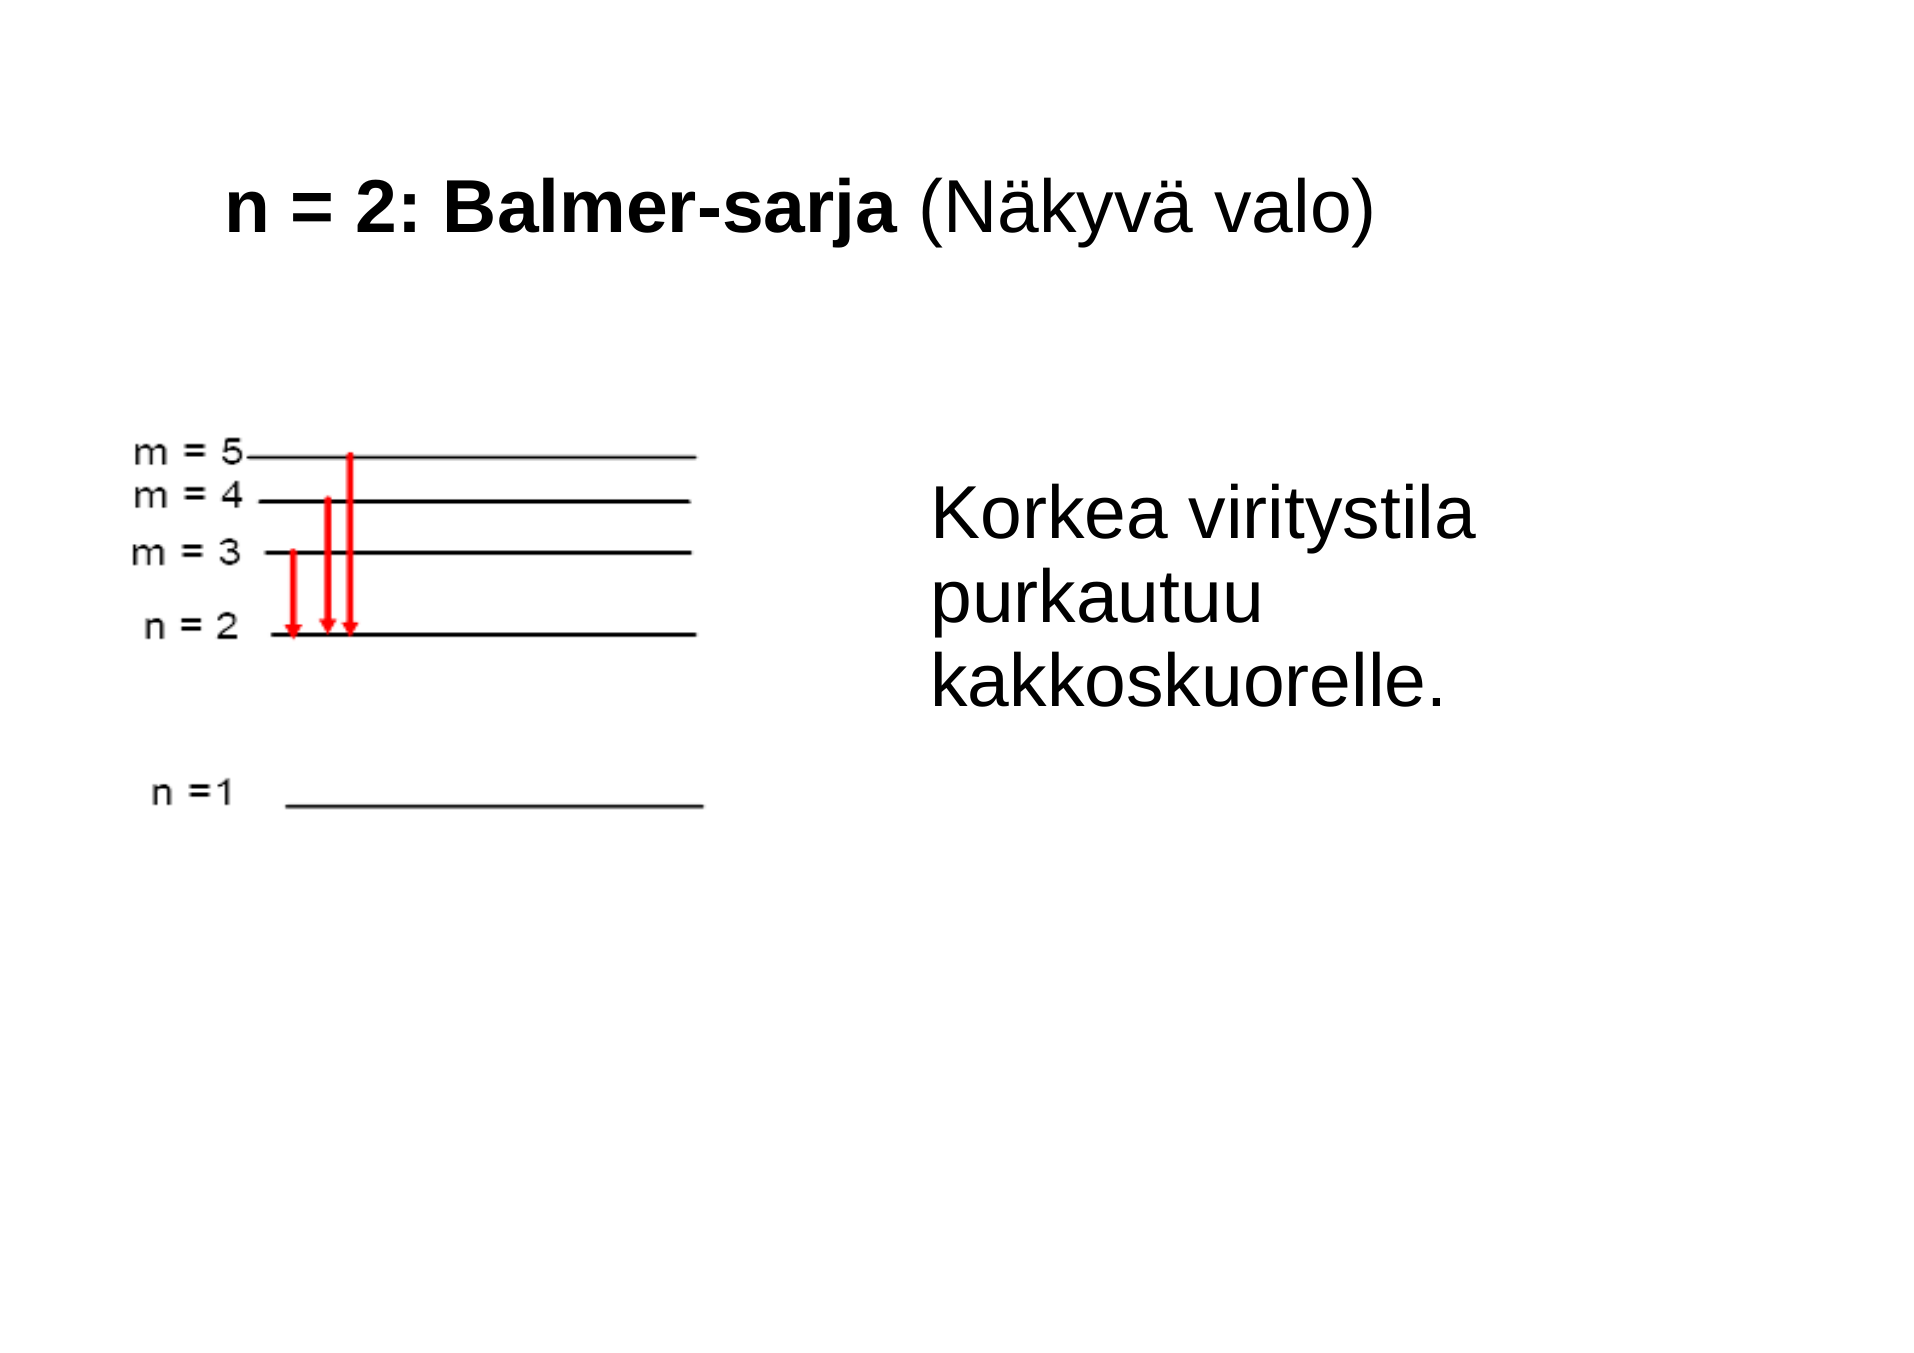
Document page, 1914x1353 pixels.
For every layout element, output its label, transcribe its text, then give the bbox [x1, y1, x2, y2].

picture [59, 390, 750, 838]
text_box Korkea viritystila purkautuu kakkoskuorelle. [915, 463, 1599, 755]
text_box n = 2: Balmer-sarja (Näkyvä valo) [209, 156, 1764, 322]
